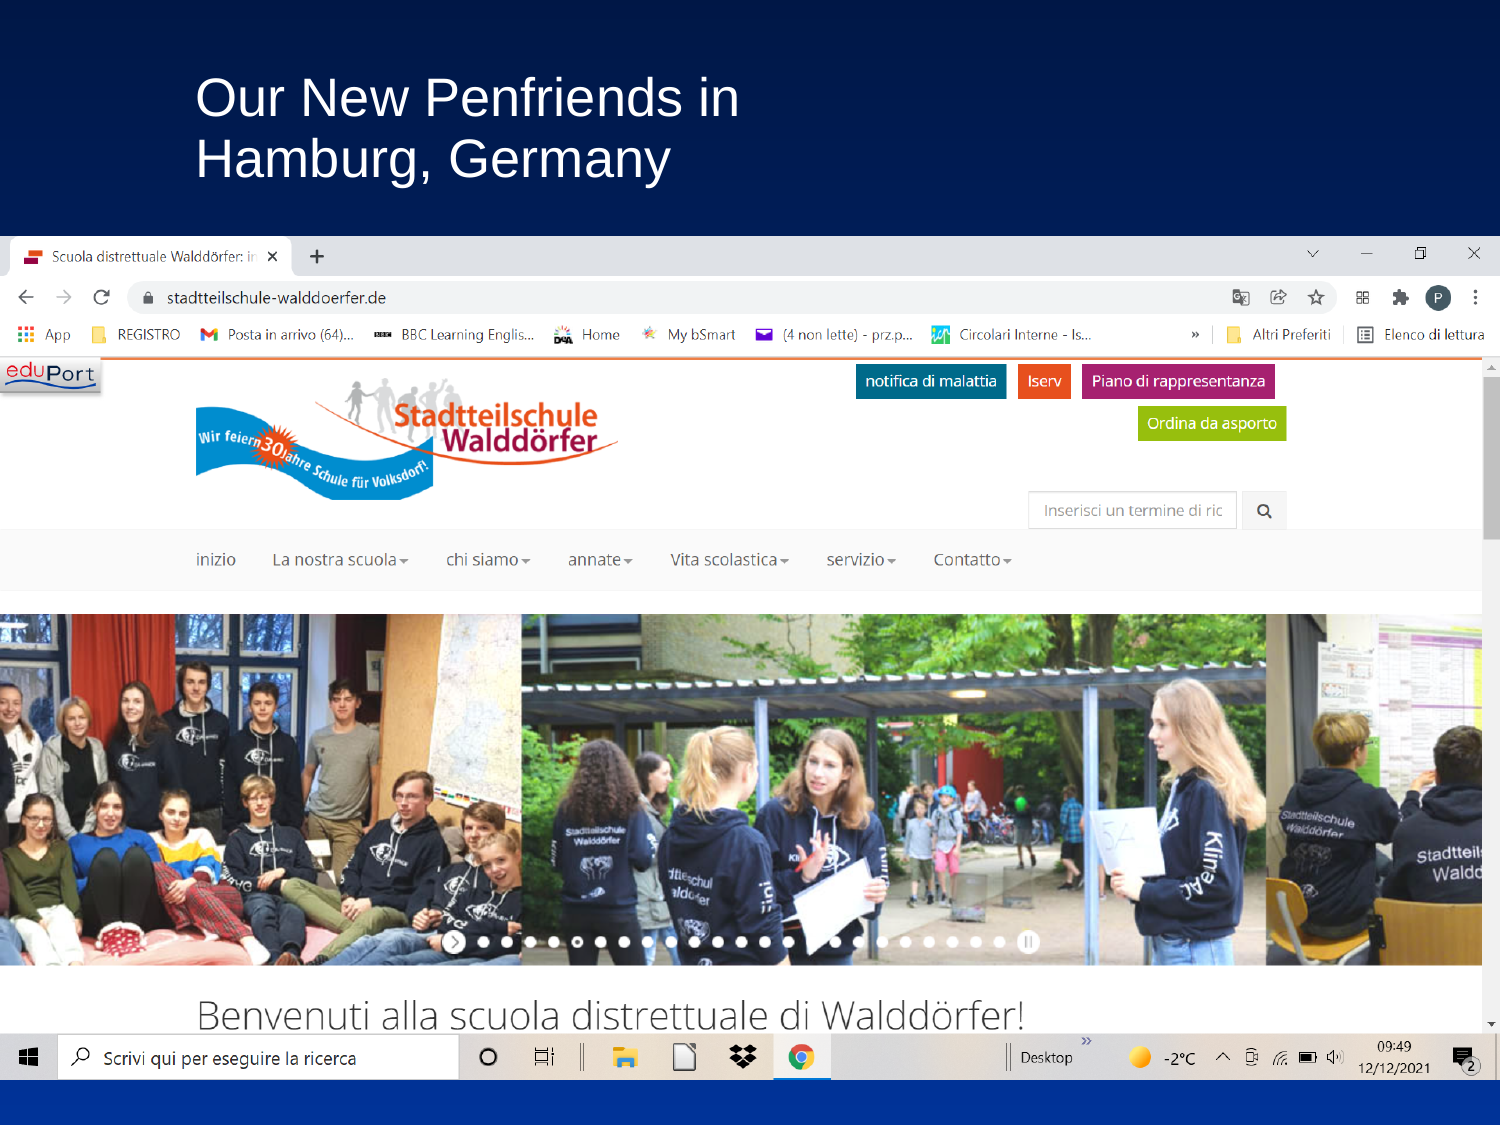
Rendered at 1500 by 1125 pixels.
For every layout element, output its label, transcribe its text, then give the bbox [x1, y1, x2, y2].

picture [0, 236, 1500, 1080]
text_box Our New Penfriends in Hamburg, Germany [180, 0, 993, 197]
